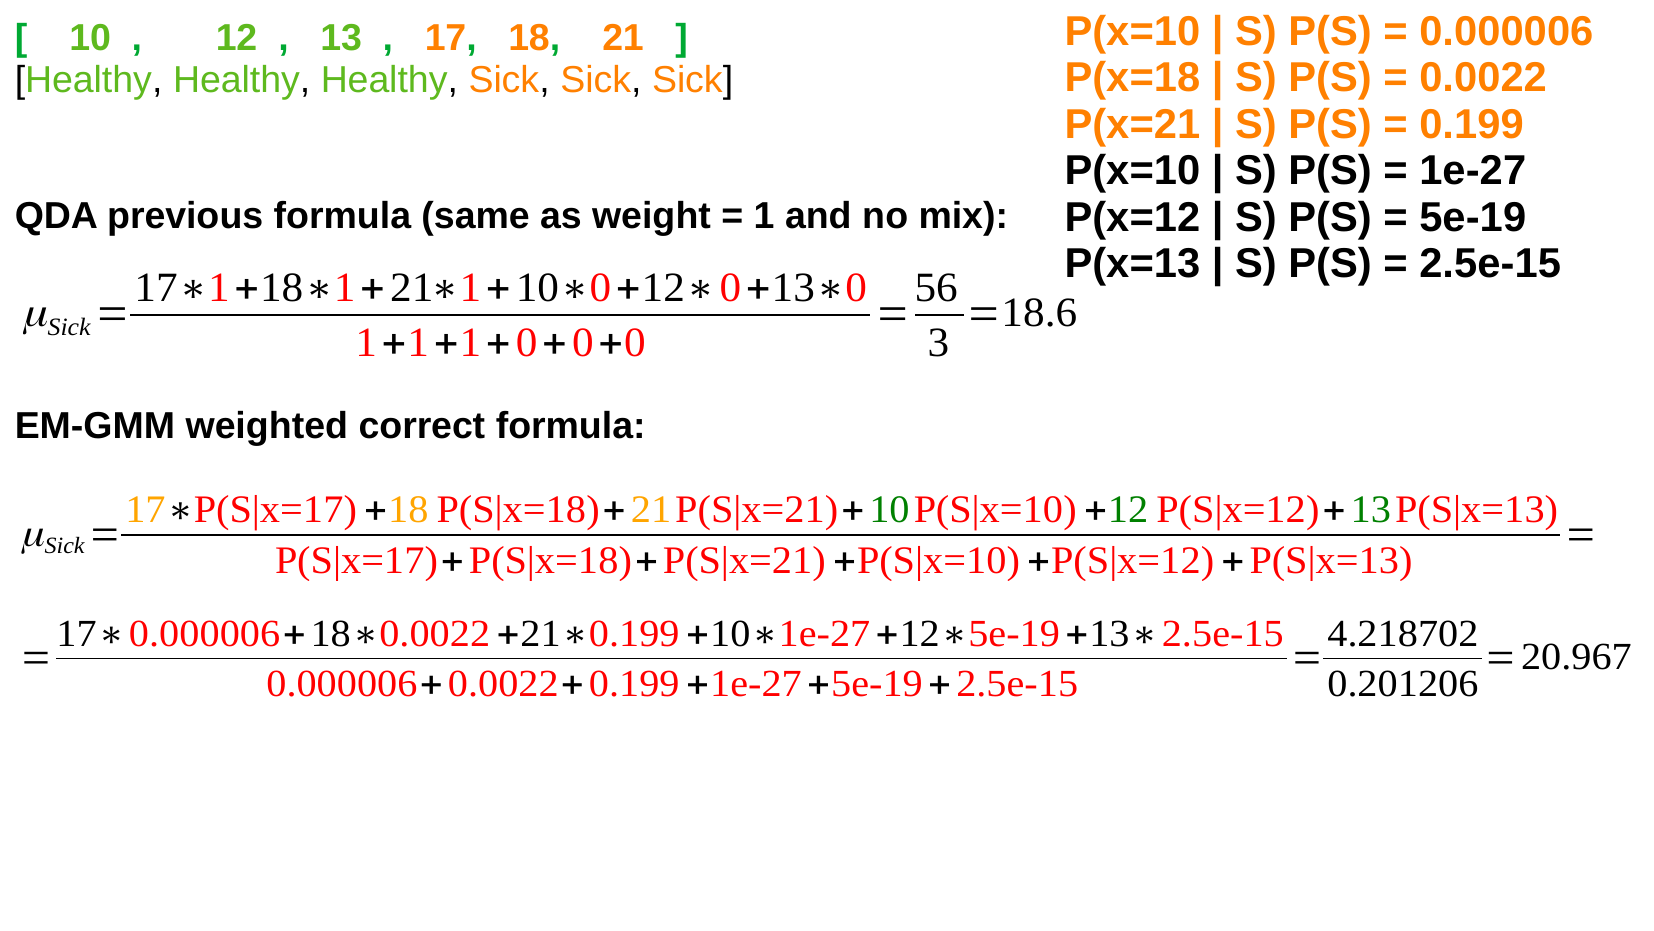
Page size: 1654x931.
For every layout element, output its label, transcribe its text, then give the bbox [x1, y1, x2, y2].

text_box QDA previous formula (same as weight = 1 and no mix): EM-GMM weighted correct formula: [0, 187, 1049, 263]
text_box QDA previous formula (same as weight = 1 and no mix): EM-GMM weighted correct formula: [0, 294, 1240, 487]
text_box P(x=10 | S) P(S) = 0.000006 P(x=18 | S) P(S) = 0.0022 P(x=21 | S) P(S) = 0.199 P(x=10 | S) P(S) = 1e-27 P(x=12 | S) P(S) = 5e-19 P(x=13 | S) P(S) = 2.5e-15 [1049, 0, 1654, 294]
text_box [ 10 , 12 , 13 , 17, 18, 21 ] [Healthy, Healthy, Healthy, Sick, Sick, Sick] [0, 9, 788, 151]
chart [0, 263, 1100, 413]
chart [0, 611, 1652, 703]
chart [0, 487, 1618, 581]
